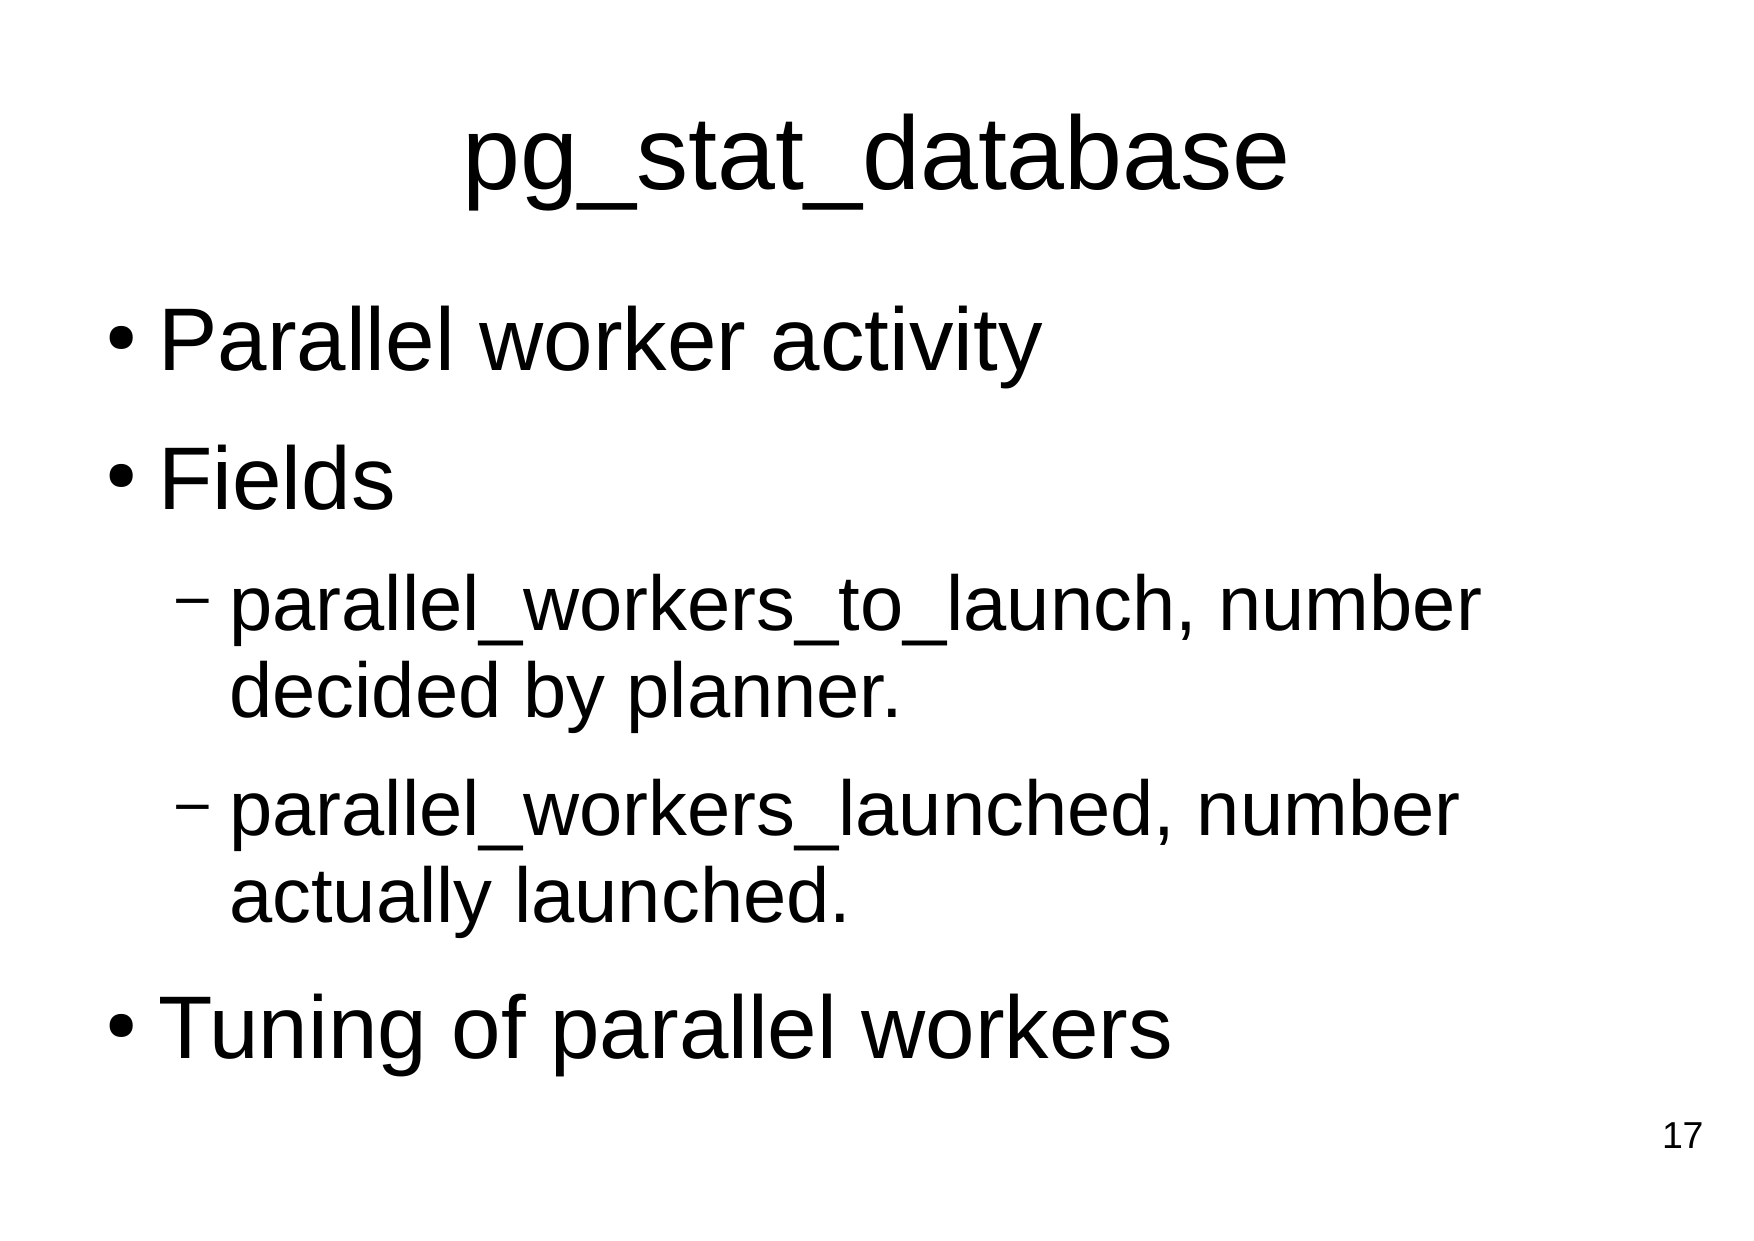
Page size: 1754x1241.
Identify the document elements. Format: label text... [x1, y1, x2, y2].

list Parallel worker activity Fields parallel_workers_to_launch, number decided by planner. parallel_workers_launched, number actually launched. Tuning of parallel workers [87, 290, 1667, 1081]
title pg_stat_database [87, 0, 1667, 290]
text_box <number> [1447, 1106, 1719, 1201]
